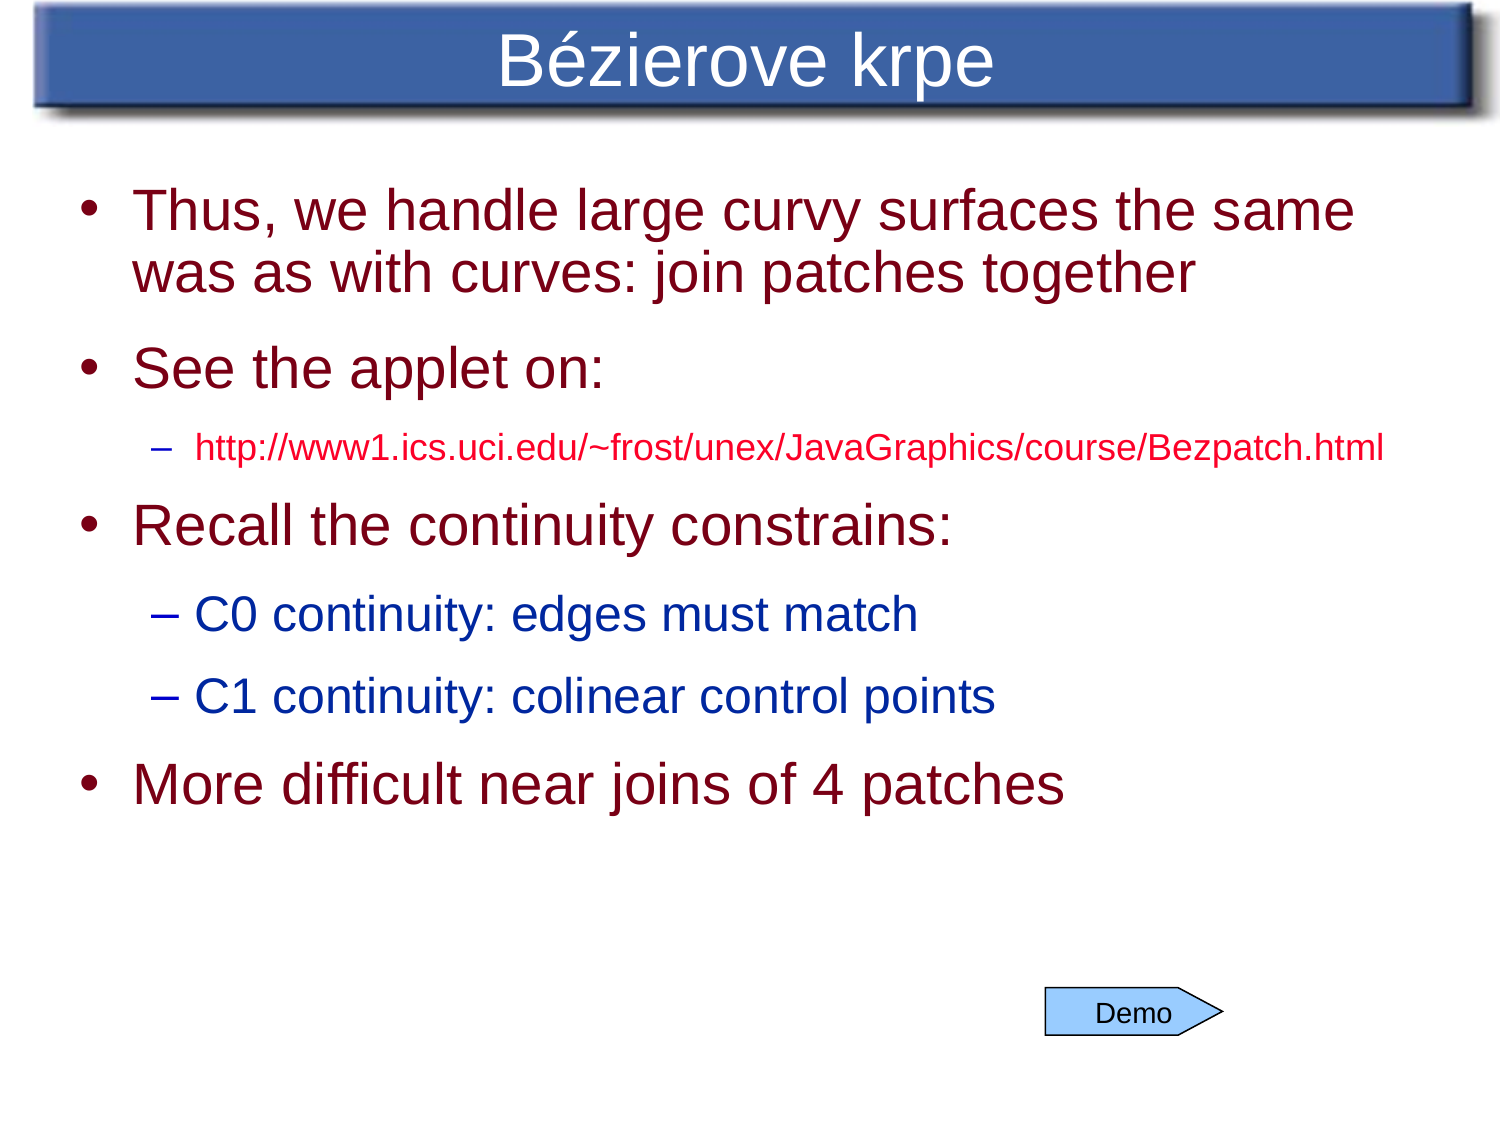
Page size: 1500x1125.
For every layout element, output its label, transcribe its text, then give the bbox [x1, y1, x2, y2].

text_box Demo [1045, 987, 1223, 1036]
title Bézierove krpe [0, 0, 1493, 114]
list Thus, we handle large curvy surfaces the same was as with curves: join patches together See the applet on: http://www1.ics.uci.edu/~frost/unex/JavaGraphics/course/Bezpatch.html Recall the continuity constrains: C0 continuity: edges must match C1 continuity: colinear control points More difficult near joins of 4 patches [64, 172, 1414, 1025]
picture [32, 0, 1500, 127]
